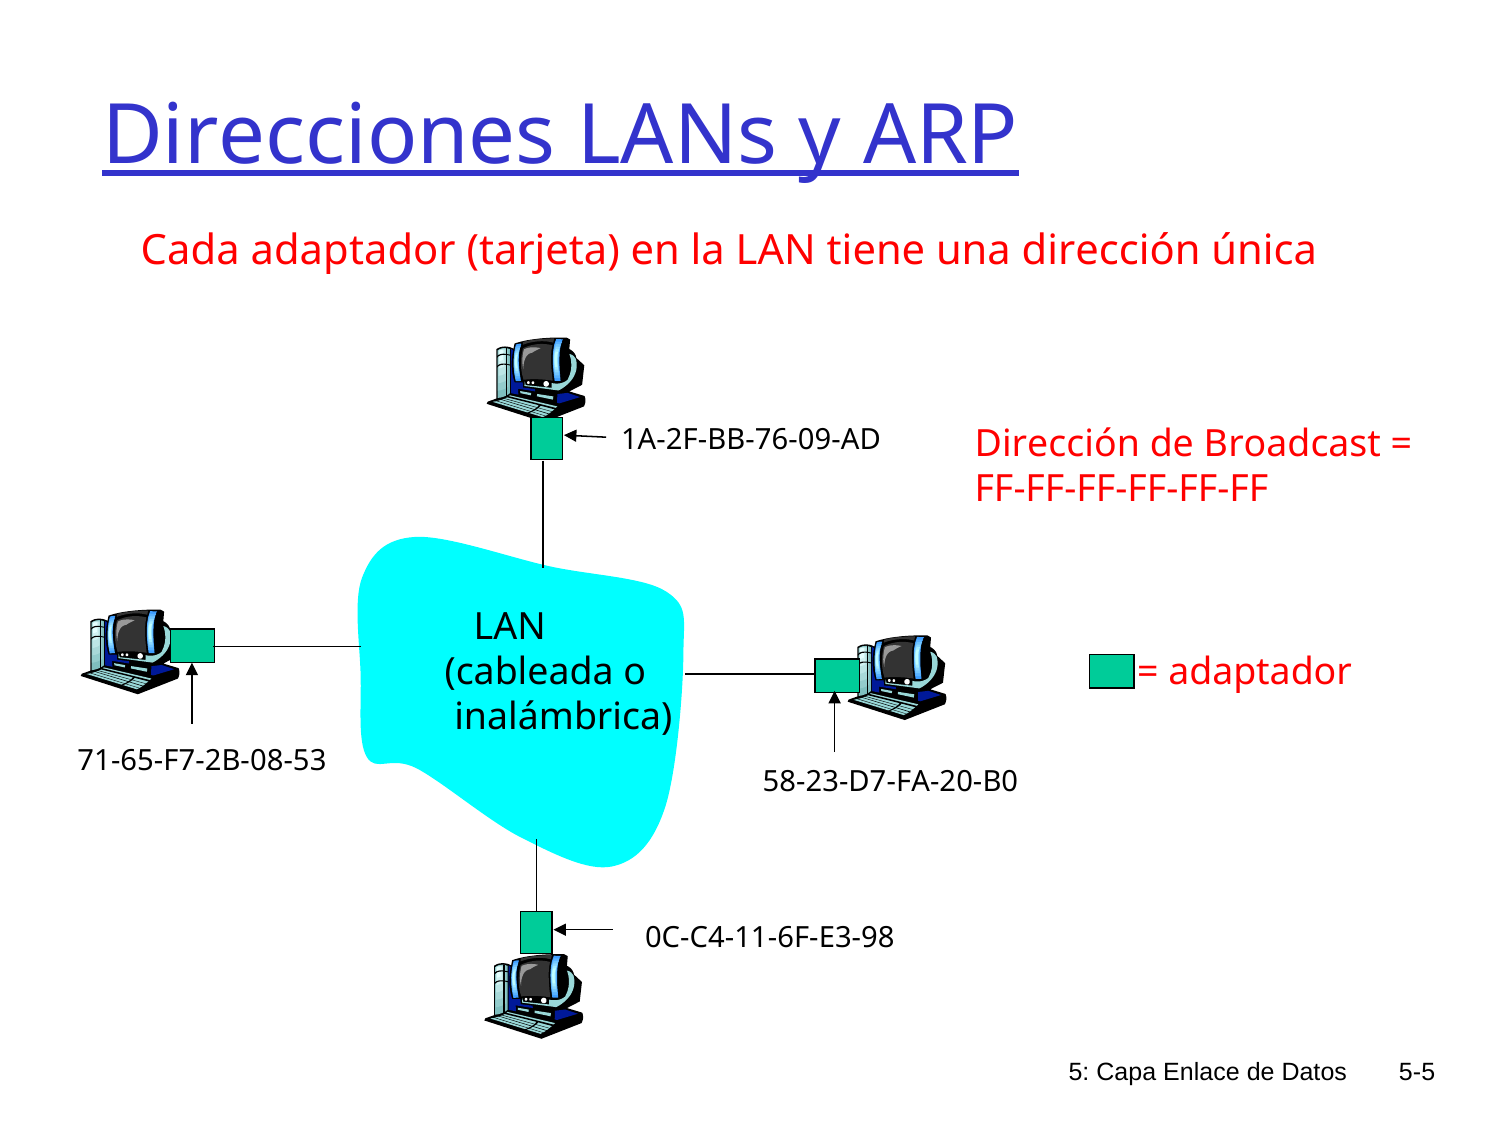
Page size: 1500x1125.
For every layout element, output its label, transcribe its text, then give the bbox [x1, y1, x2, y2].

picture [847, 634, 948, 721]
text_box = adaptador [1122, 638, 1368, 700]
title Direcciones LANs y ARP [87, 37, 1363, 225]
picture [80, 608, 182, 695]
picture [484, 953, 585, 1039]
text_box 58-23-D7-FA-20-B0 [747, 754, 1034, 806]
text_box Cada adaptador (tarjeta) en la LAN tiene una dirección única [125, 215, 1372, 282]
text_box [357, 536, 677, 868]
text_box 1A-2F-BB-76-09-AD [606, 412, 897, 464]
picture [486, 336, 588, 423]
text_box LAN (cableada o inalámbrica) [429, 594, 688, 746]
text_box Dirección de Broadcast = FF-FF-FF-FF-FF-FF [959, 410, 1428, 517]
text_box 0C-C4-11-6F-E3-98 [630, 911, 910, 962]
text_box 71-65-F7-2B-08-53 [62, 733, 342, 785]
